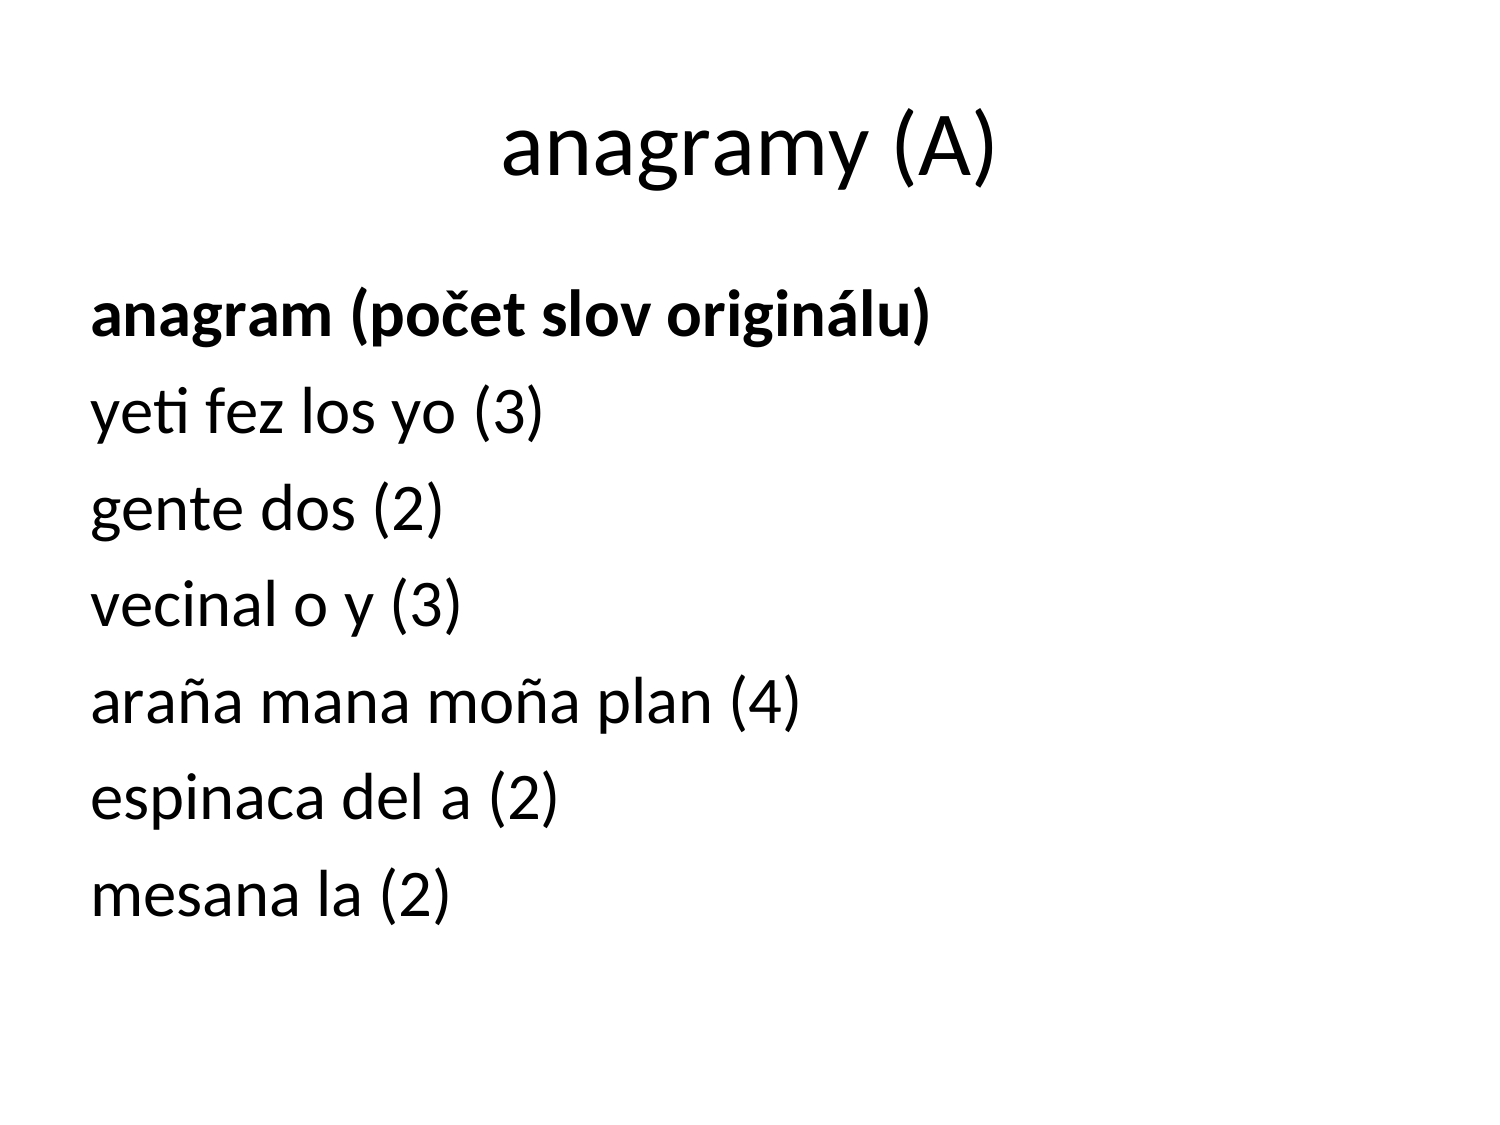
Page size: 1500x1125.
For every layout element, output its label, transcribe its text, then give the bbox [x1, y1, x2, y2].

title anagramy (A) [75, 45, 1426, 233]
list anagram (počet slov originálu) yeti fez los yo (3) gente dos (2) vecinal o y (3) araña mana moña plan (4) espinaca del a (2) mesana la (2) [75, 262, 1426, 1006]
